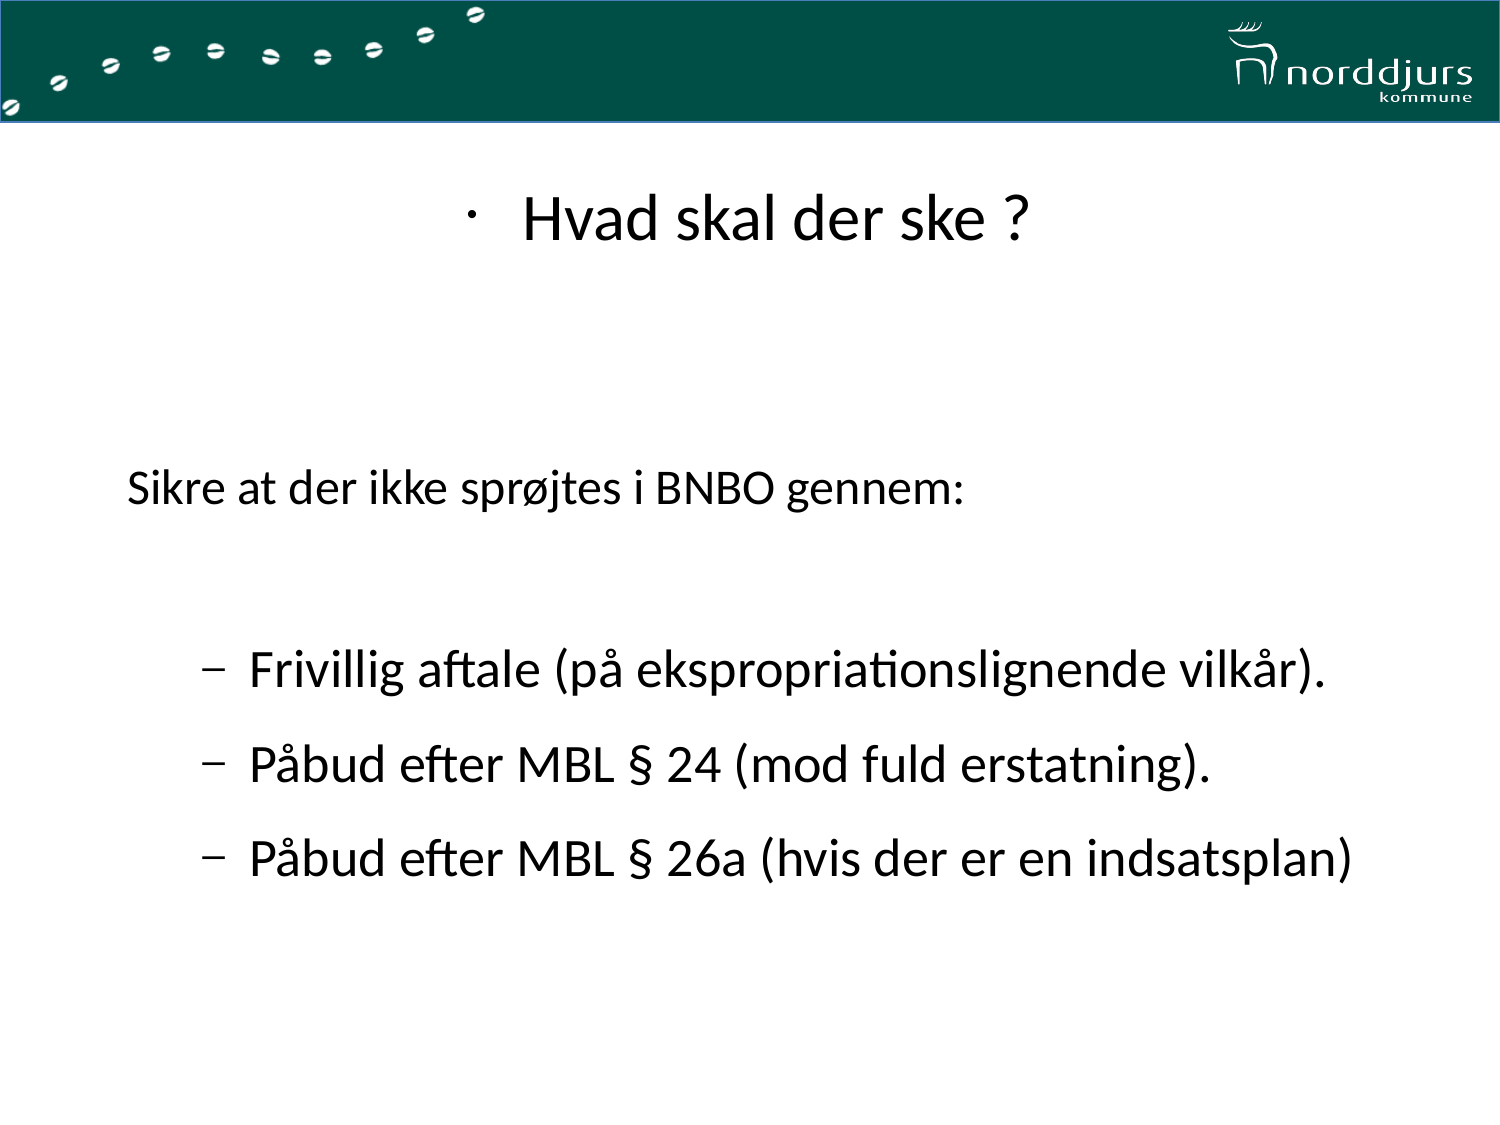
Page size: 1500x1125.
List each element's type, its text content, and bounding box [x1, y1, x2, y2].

list Sikre at der ikke sprøjtes i BNBO gennem: Frivillig aftale (på ekspropriationslignende vilkår). Påbud efter MBL § 24 (mod fuld erstatning). Påbud efter MBL § 26a (hvis der er en indsatsplan) [112, 267, 1412, 1076]
list Hvad skal der ske ? [112, 166, 1388, 248]
picture [296, 0, 528, 111]
picture [1228, 22, 1472, 102]
